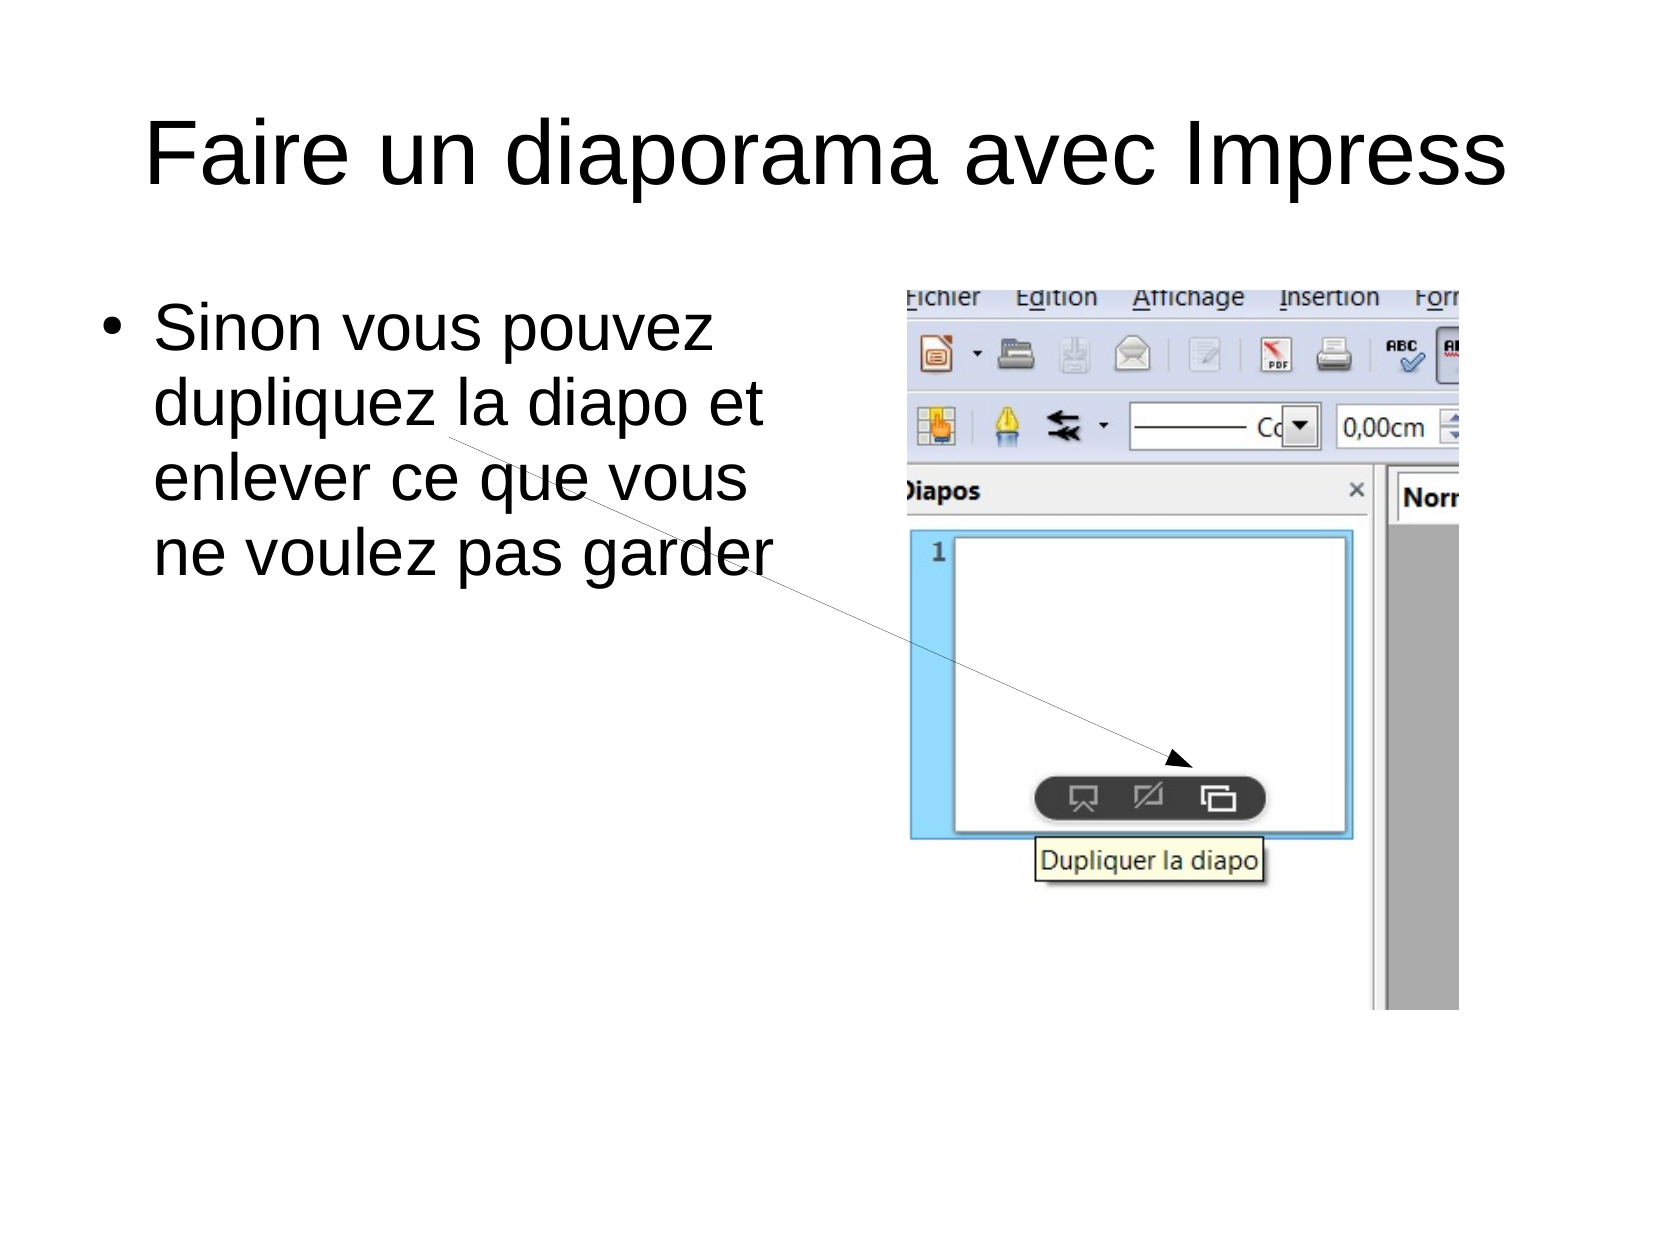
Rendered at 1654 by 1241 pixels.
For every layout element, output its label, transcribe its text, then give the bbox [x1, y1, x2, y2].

picture [907, 290, 1459, 1010]
title Faire un diaporama avec Impress [82, 49, 1571, 257]
list Sinon vous pouvez dupliquez la diapo et enlever ce que vous ne voulez pas garder [82, 290, 793, 1010]
